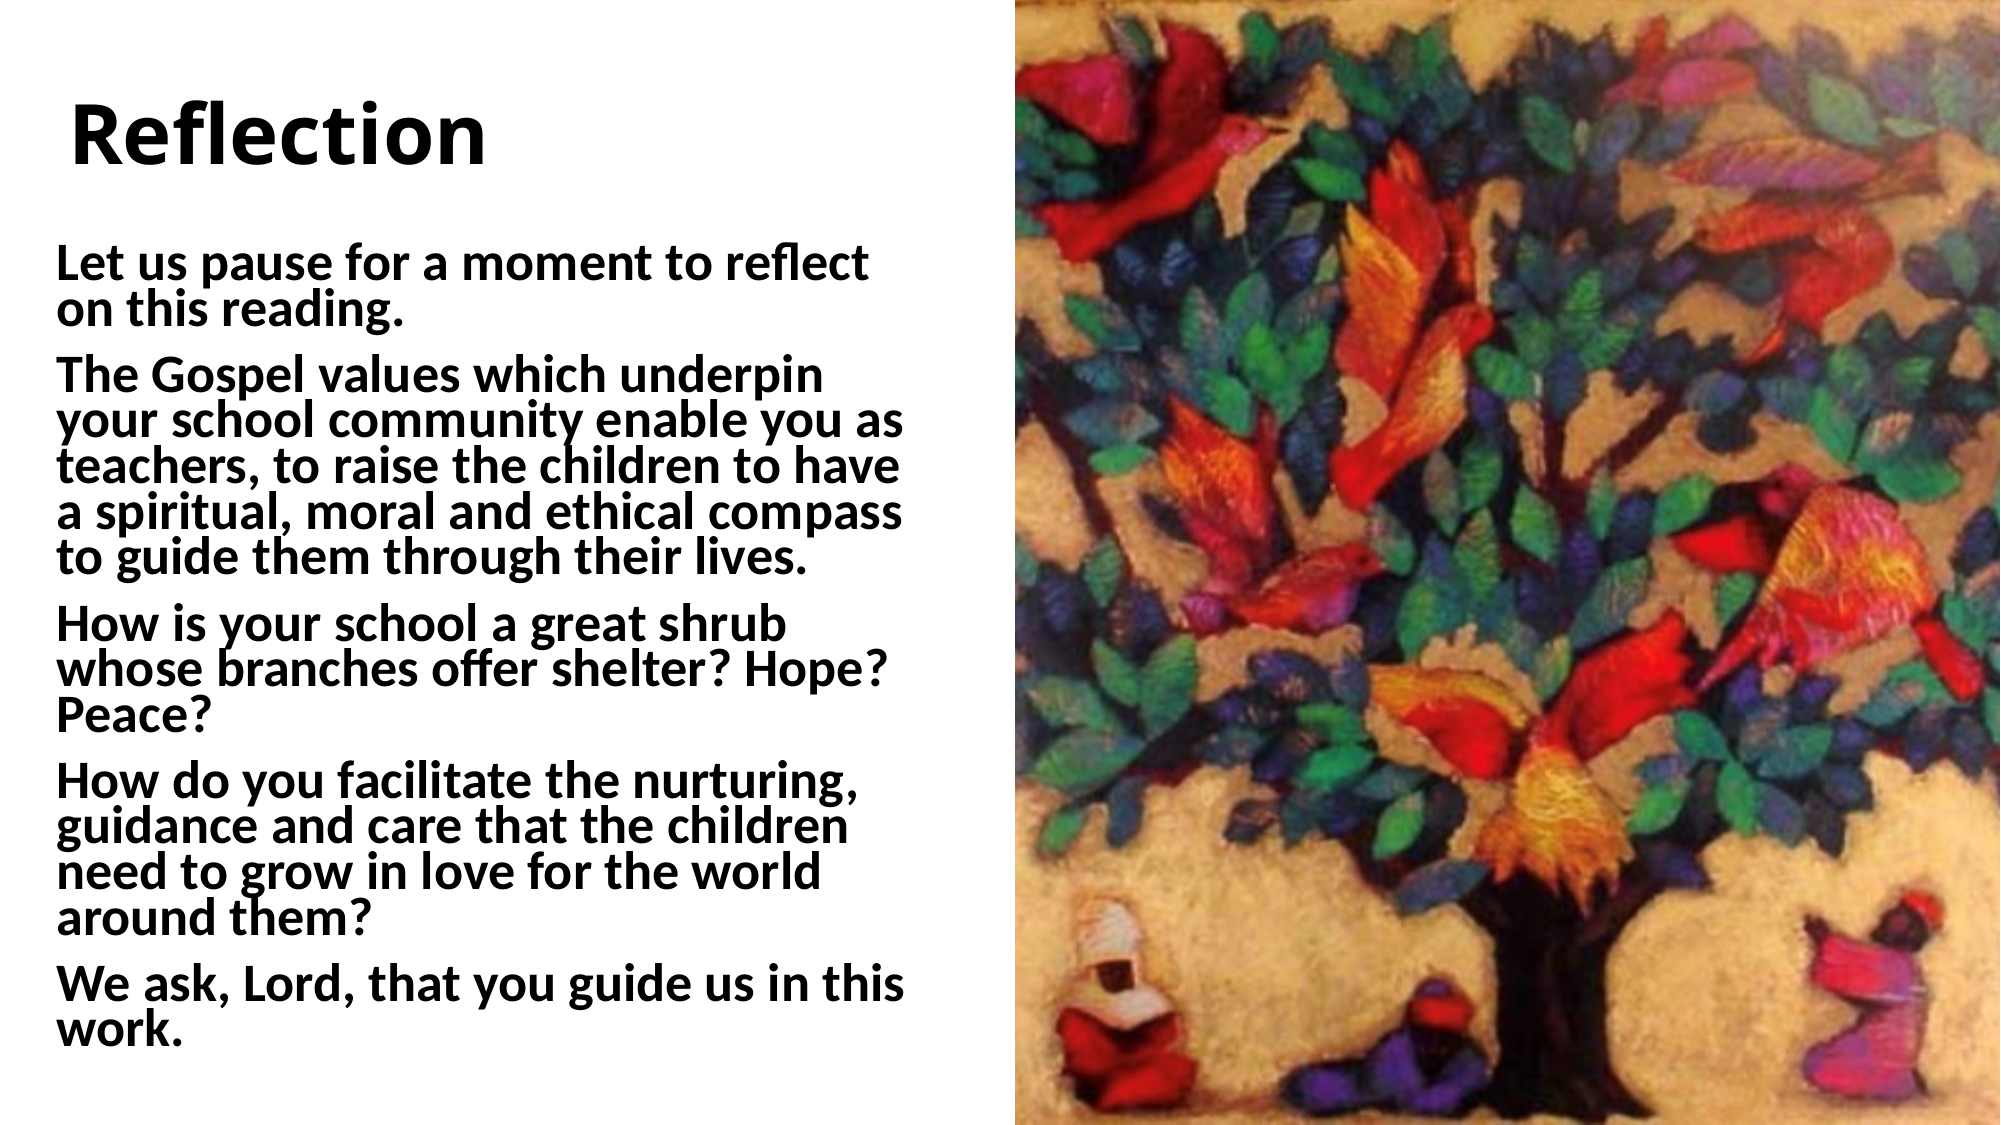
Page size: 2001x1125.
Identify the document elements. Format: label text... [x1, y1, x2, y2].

title Reflection [53, 1, 904, 236]
picture [1015, 0, 2000, 1125]
list Let us pause for a moment to reflect on this reading. The Gospel values which underpin your school community enable you as teachers, to raise the children to have a spiritual, moral and ethical compass to guide them through their lives. How is your school a great shrub whose branches offer shelter? Hope? Peace? How do you facilitate the nurturing, guidance and care that the children need to grow in love for the world around them? We ask, Lord, that you guide us in this work. [41, 236, 945, 1102]
